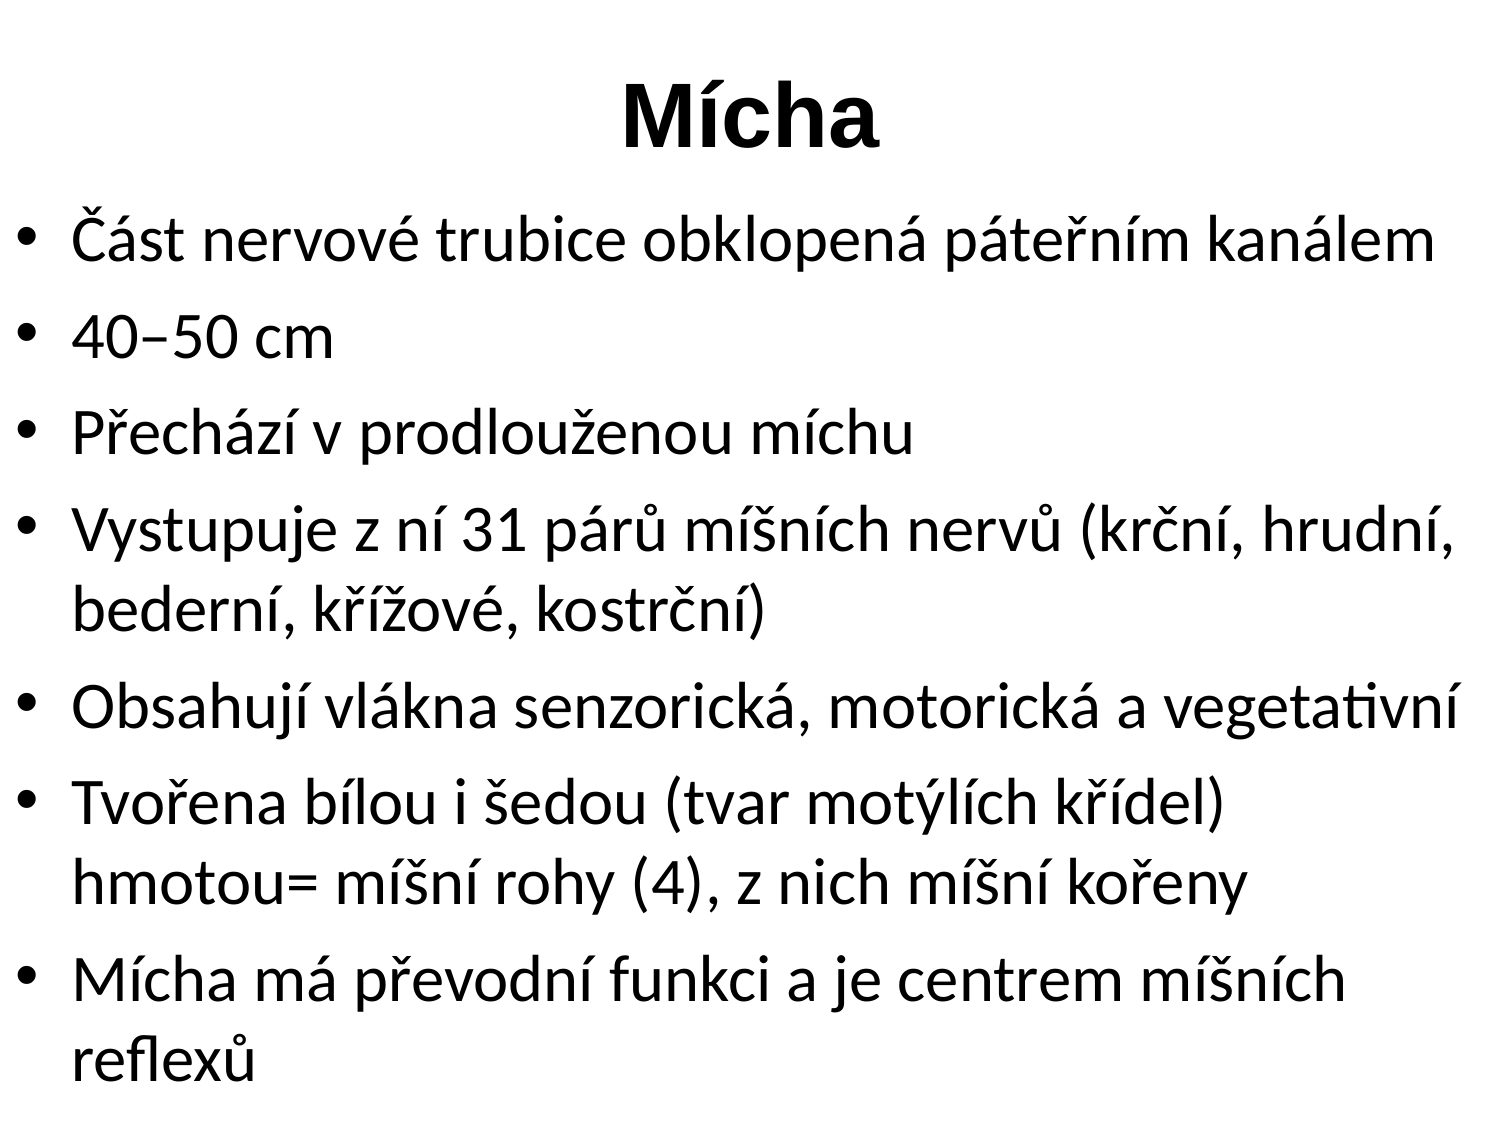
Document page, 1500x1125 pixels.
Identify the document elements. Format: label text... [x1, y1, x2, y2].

title Mícha [75, 45, 1426, 176]
list Část nervové trubice obklopená páteřním kanálem 40–50 cm Přechází v prodlouženou míchu Vystupuje z ní 31 párů míšních nervů (krční, hrudní, bederní, křížové, kostrční) Obsahují vlákna senzorická, motorická a vegetativní Tvořena bílou i šedou (tvar motýlích křídel) hmotou= míšní rohy (4), z nich míšní kořeny Mícha má převodní funkci a je centrem míšních reflexů [0, 187, 1500, 1125]
